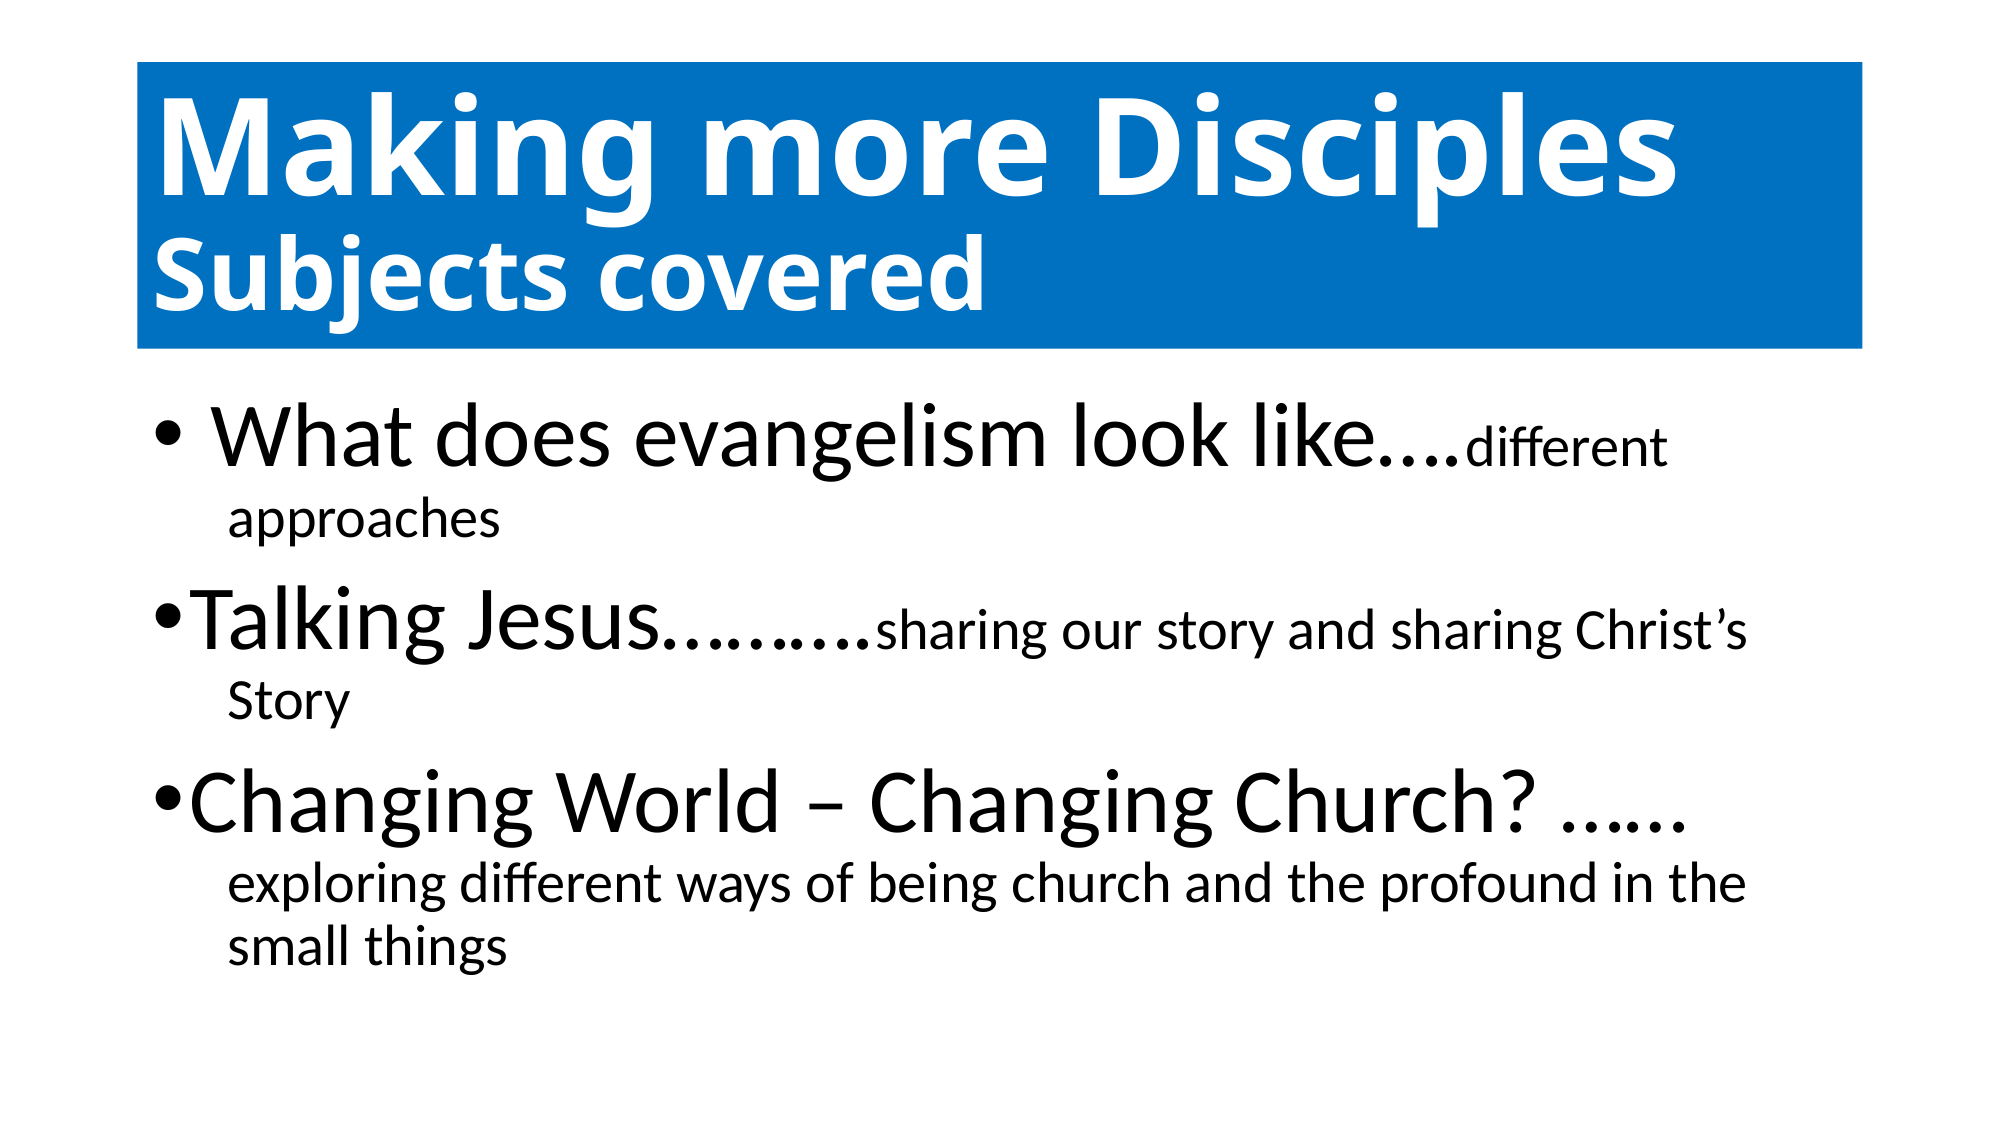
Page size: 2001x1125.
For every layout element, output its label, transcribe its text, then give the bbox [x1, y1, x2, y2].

list What does evangelism look like….different approaches Talking Jesus……….sharing our story and sharing Christ’s Story Changing World – Changing Church? ……exploring different ways of being church and the profound in the small things [137, 380, 1863, 1095]
title Making more Disciples Subjects covered [137, 62, 1863, 349]
